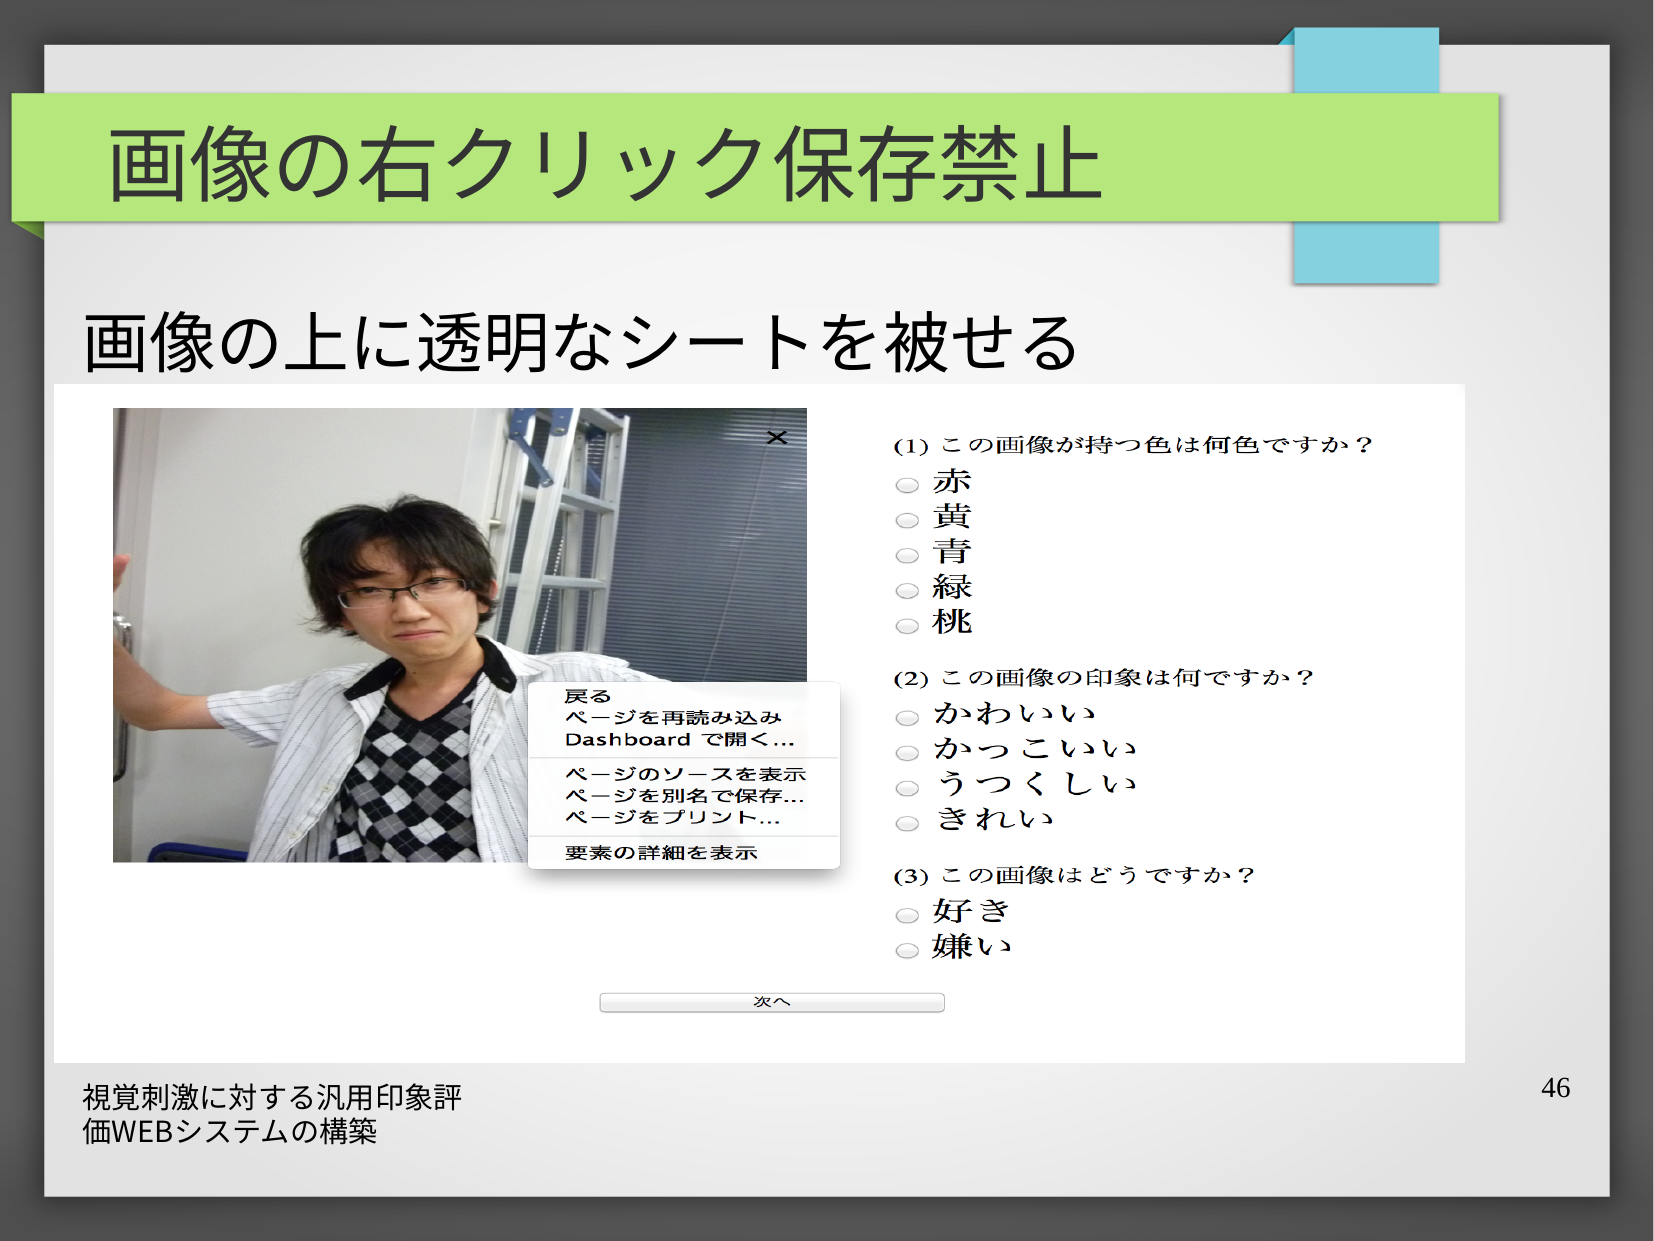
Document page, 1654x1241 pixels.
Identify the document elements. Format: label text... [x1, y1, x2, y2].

title 画像の右クリック保存禁止 [106, 106, 1264, 213]
list 画像の上に透明なシートを被せる [82, 290, 1538, 995]
picture [0, 0, 1654, 1241]
